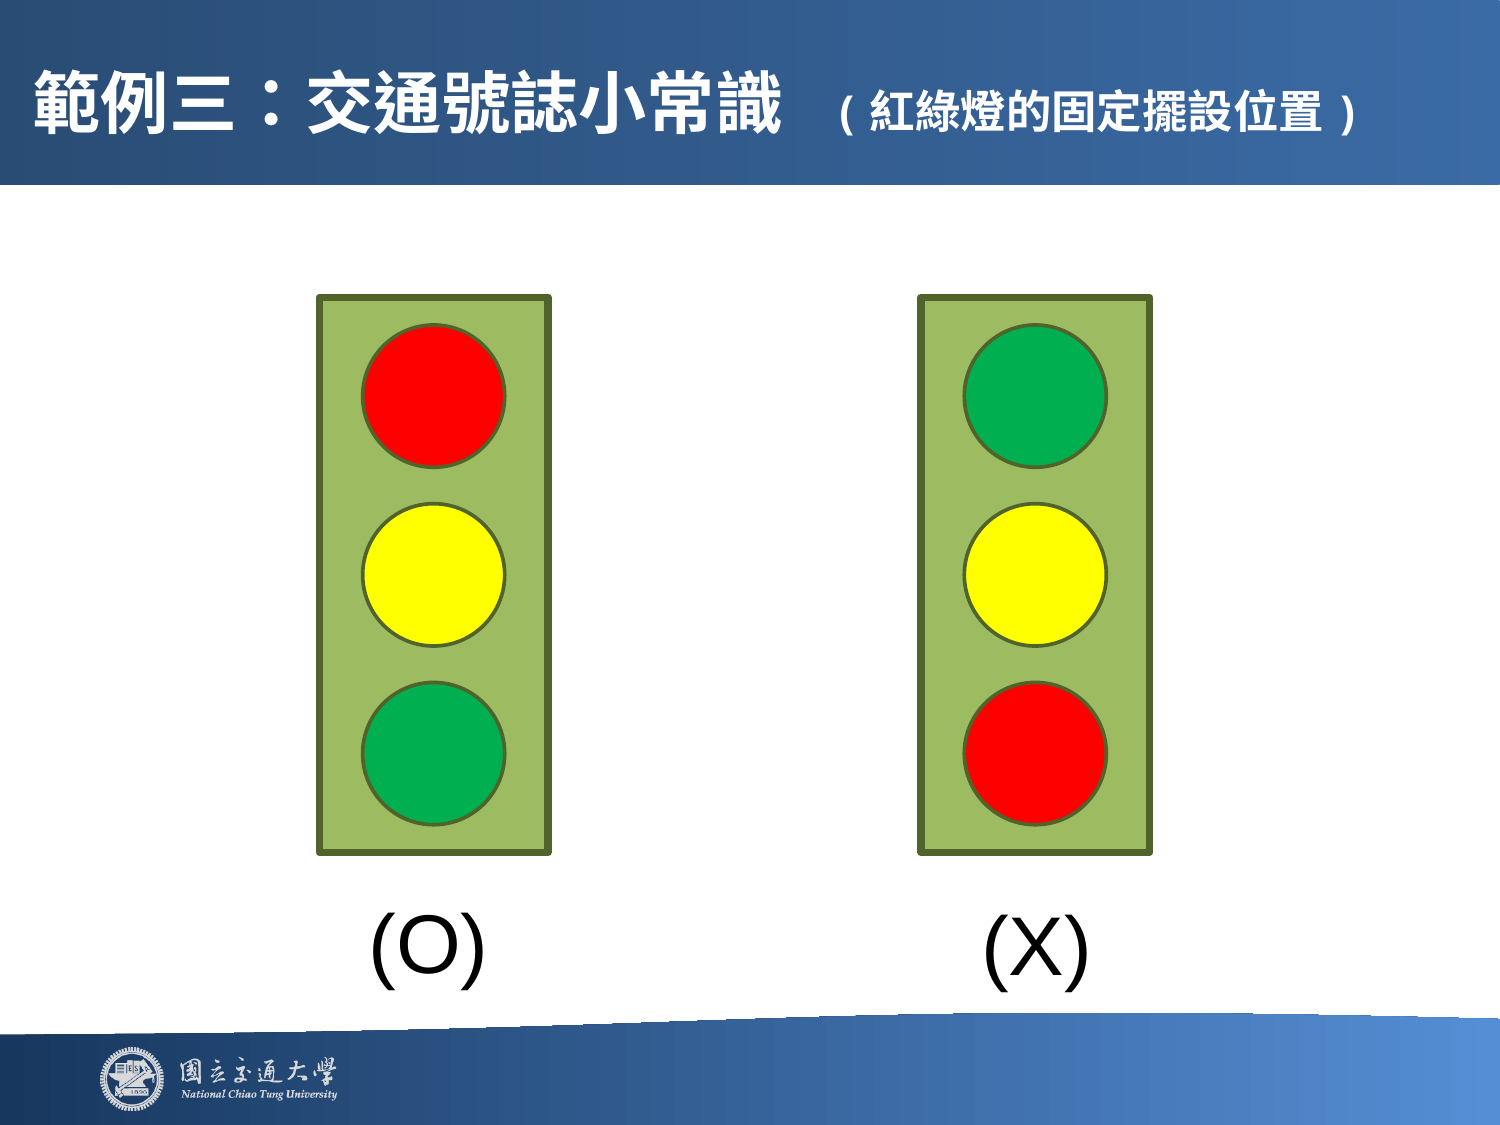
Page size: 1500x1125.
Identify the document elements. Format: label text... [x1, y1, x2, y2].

text_box (X) [966, 884, 1108, 1000]
text_box (O) [353, 882, 504, 998]
picture [312, 290, 1154, 857]
title 範例三：交通號誌小常識 (紅綠燈的固定擺設位置) [17, 31, 1500, 171]
